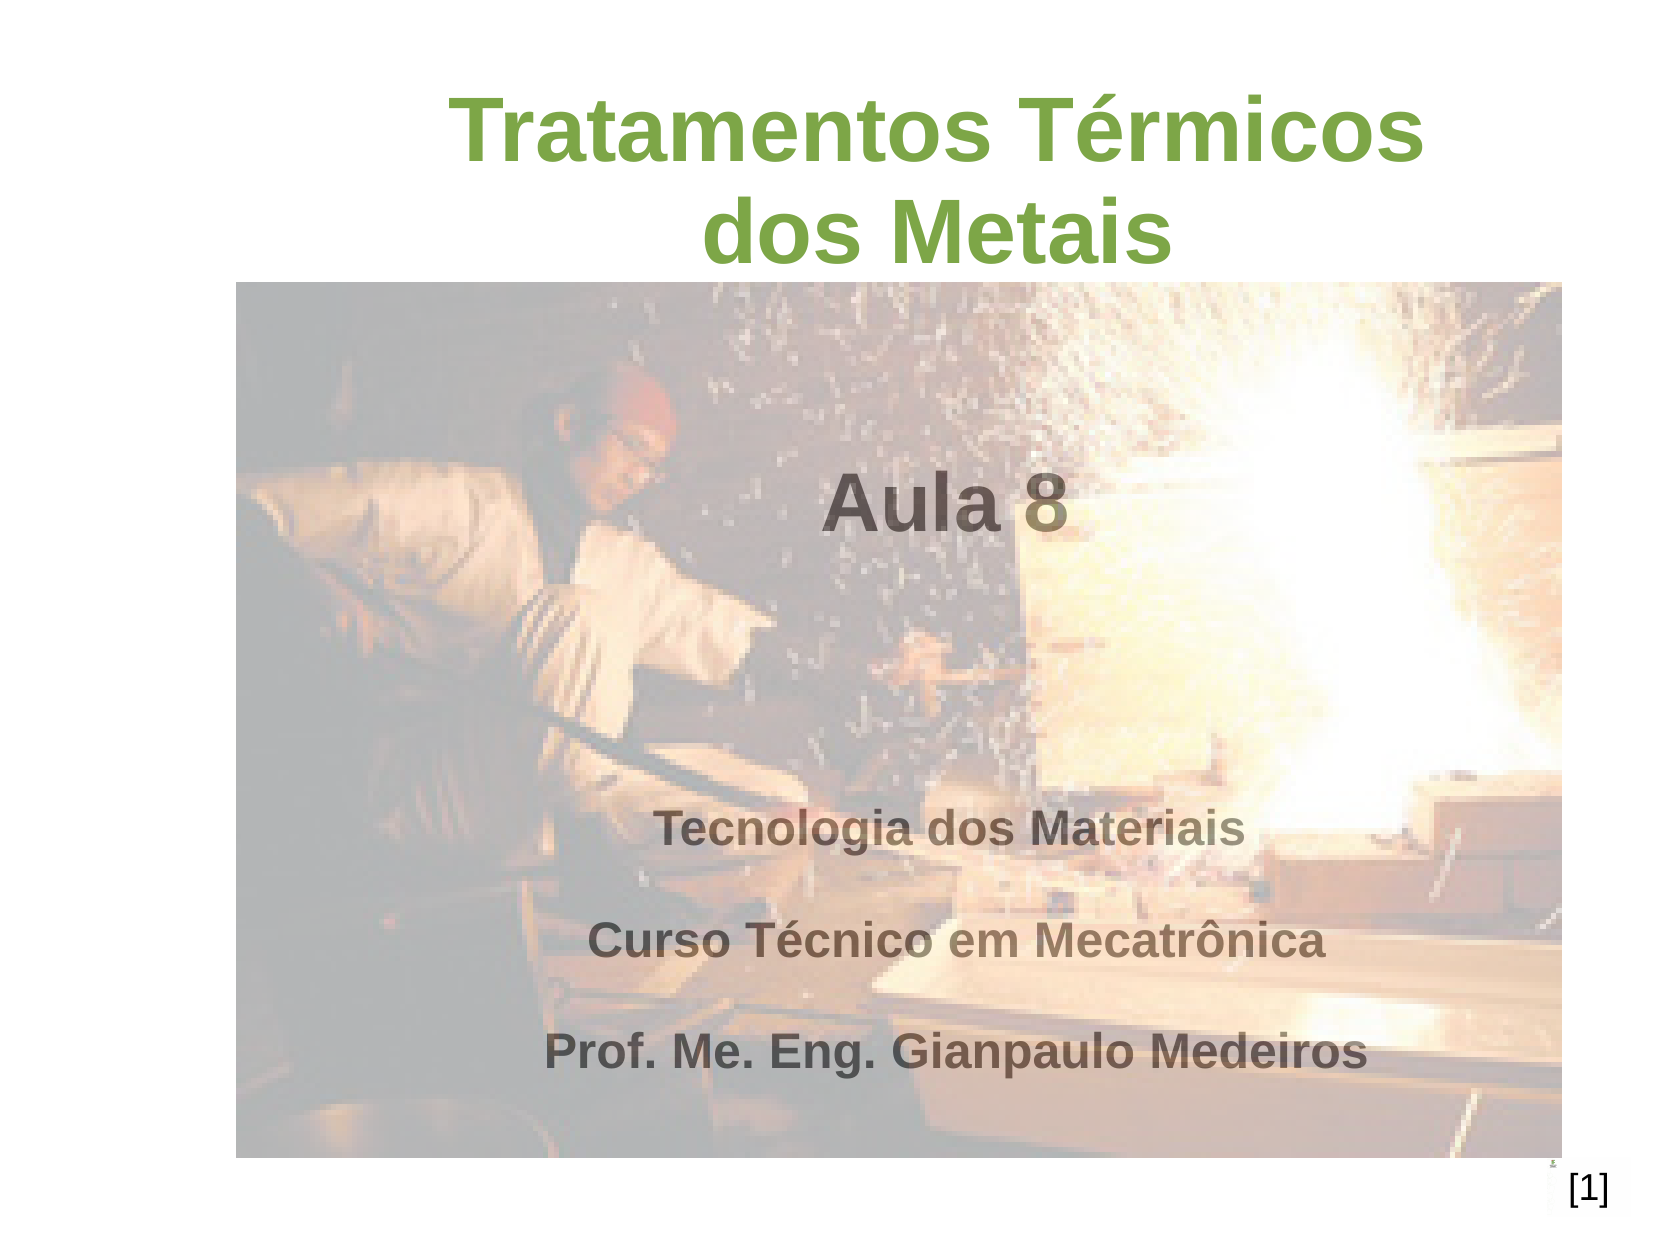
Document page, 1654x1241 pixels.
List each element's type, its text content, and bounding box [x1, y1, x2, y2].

text_box Tratamentos Térmicos dos Metais [295, 70, 1607, 282]
picture [236, 282, 1631, 1217]
text_box Aula 8 Tecnologia dos Materiais Curso Técnico em Mecatrônica Prof. Me. Eng. Gianpaulo Medeiros [307, 271, 1607, 1158]
